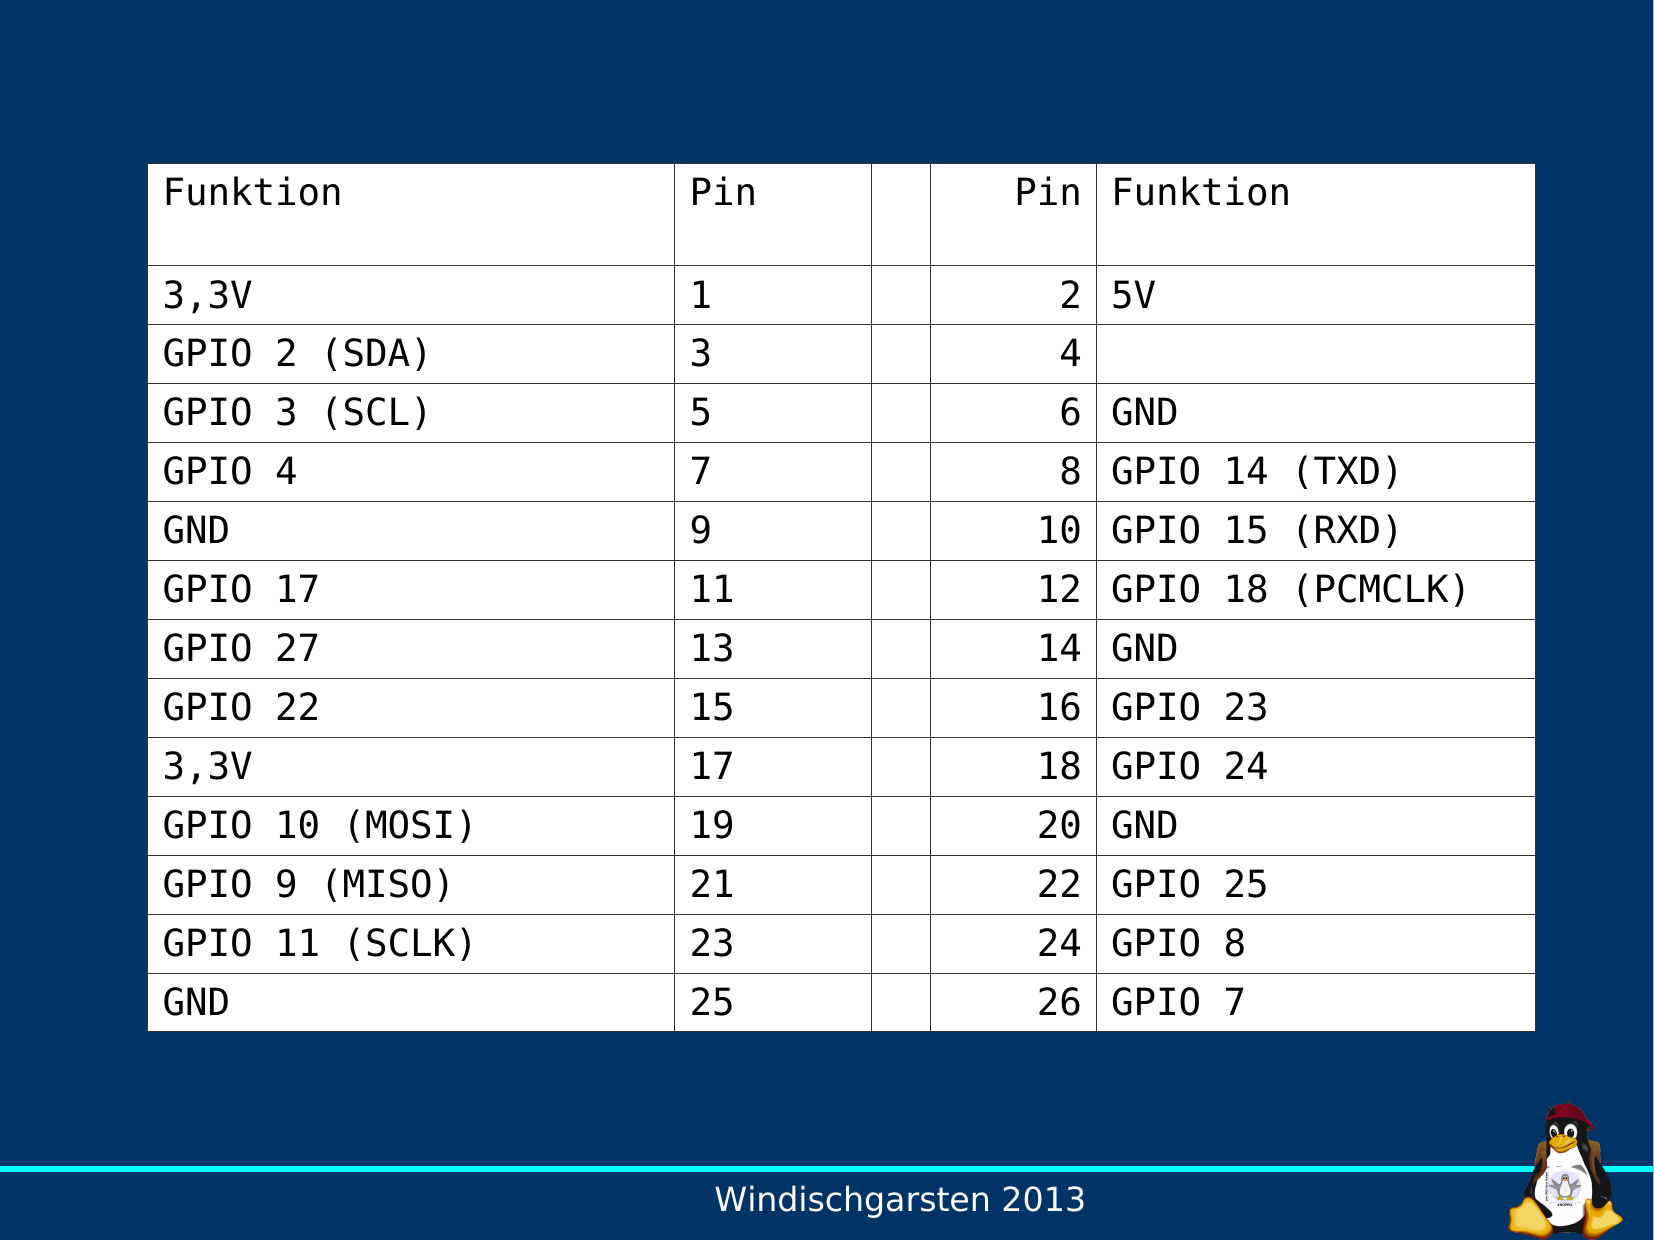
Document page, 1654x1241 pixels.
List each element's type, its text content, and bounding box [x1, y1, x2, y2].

table_cell GPIO 10 (MOSI) [148, 797, 674, 855]
table_header Funktion [1097, 164, 1535, 265]
table_cell [872, 974, 930, 1031]
table_cell GND [1097, 797, 1535, 855]
table_cell 19 [675, 797, 871, 855]
table_cell GPIO 15 (RXD) [1097, 502, 1535, 560]
table_header Pin [675, 164, 871, 265]
table_cell GND [148, 974, 674, 1031]
table_header Pin [931, 164, 1096, 265]
table_cell GPIO 11 (SCLK) [148, 915, 674, 973]
table_cell 8 [931, 443, 1096, 501]
table_cell 5 [675, 384, 871, 442]
table_cell 3,3V [148, 266, 674, 324]
table_cell GPIO 25 [1097, 856, 1535, 914]
table_cell GPIO 14 (TXD) [1097, 443, 1535, 501]
table_cell GPIO 17 [148, 561, 674, 619]
picture [1505, 1100, 1625, 1241]
table_cell [872, 738, 930, 796]
table_cell 6 [931, 384, 1096, 442]
table_cell 5V [1097, 266, 1535, 324]
table_cell [872, 266, 930, 324]
table_cell 9 [675, 502, 871, 560]
table_cell 2 [931, 266, 1096, 324]
table_cell [872, 325, 930, 383]
table_cell 1 [675, 266, 871, 324]
table_cell GPIO 18 (PCMCLK) [1097, 561, 1535, 619]
table_cell [872, 679, 930, 737]
table_cell [872, 620, 930, 678]
table_cell GPIO 24 [1097, 738, 1535, 796]
table_cell 16 [931, 679, 1096, 737]
table_cell 23 [675, 915, 871, 973]
table_cell 21 [675, 856, 871, 914]
table_cell 4 [931, 325, 1096, 383]
table_cell 11 [675, 561, 871, 619]
table_cell GPIO 27 [148, 620, 674, 678]
table_cell GND [1097, 384, 1535, 442]
table_cell 7 [675, 443, 871, 501]
table_cell [872, 915, 930, 973]
table_cell 12 [931, 561, 1096, 619]
table_cell 10 [931, 502, 1096, 560]
table_cell GPIO 2 (SDA) [148, 325, 674, 383]
table_cell GPIO 7 [1097, 974, 1535, 1031]
table_cell 13 [675, 620, 871, 678]
table_cell 24 [931, 915, 1096, 973]
table_cell 17 [675, 738, 871, 796]
table_cell 14 [931, 620, 1096, 678]
table_cell 22 [931, 856, 1096, 914]
table_cell 15 [675, 679, 871, 737]
table_cell GPIO 23 [1097, 679, 1535, 737]
table_cell 26 [931, 974, 1096, 1031]
table_cell GPIO 9 (MISO) [148, 856, 674, 914]
table_cell GPIO 4 [148, 443, 674, 501]
table_cell 20 [931, 797, 1096, 855]
table_cell [872, 561, 930, 619]
table_cell [872, 797, 930, 855]
table_cell [872, 502, 930, 560]
table_cell [872, 384, 930, 442]
table_cell 25 [675, 974, 871, 1031]
table_cell GPIO 8 [1097, 915, 1535, 973]
table_cell GND [148, 502, 674, 560]
table_cell GPIO 3 (SCL) [148, 384, 674, 442]
table_cell 3,3V [148, 738, 674, 796]
table_cell GND [1097, 620, 1535, 678]
table_cell 18 [931, 738, 1096, 796]
table_header [872, 164, 930, 265]
table_cell [872, 443, 930, 501]
table_cell [872, 856, 930, 914]
table_cell GPIO 22 [148, 679, 674, 737]
table_cell [1097, 325, 1535, 383]
table_header Funktion [148, 164, 674, 265]
table_cell 3 [675, 325, 871, 383]
